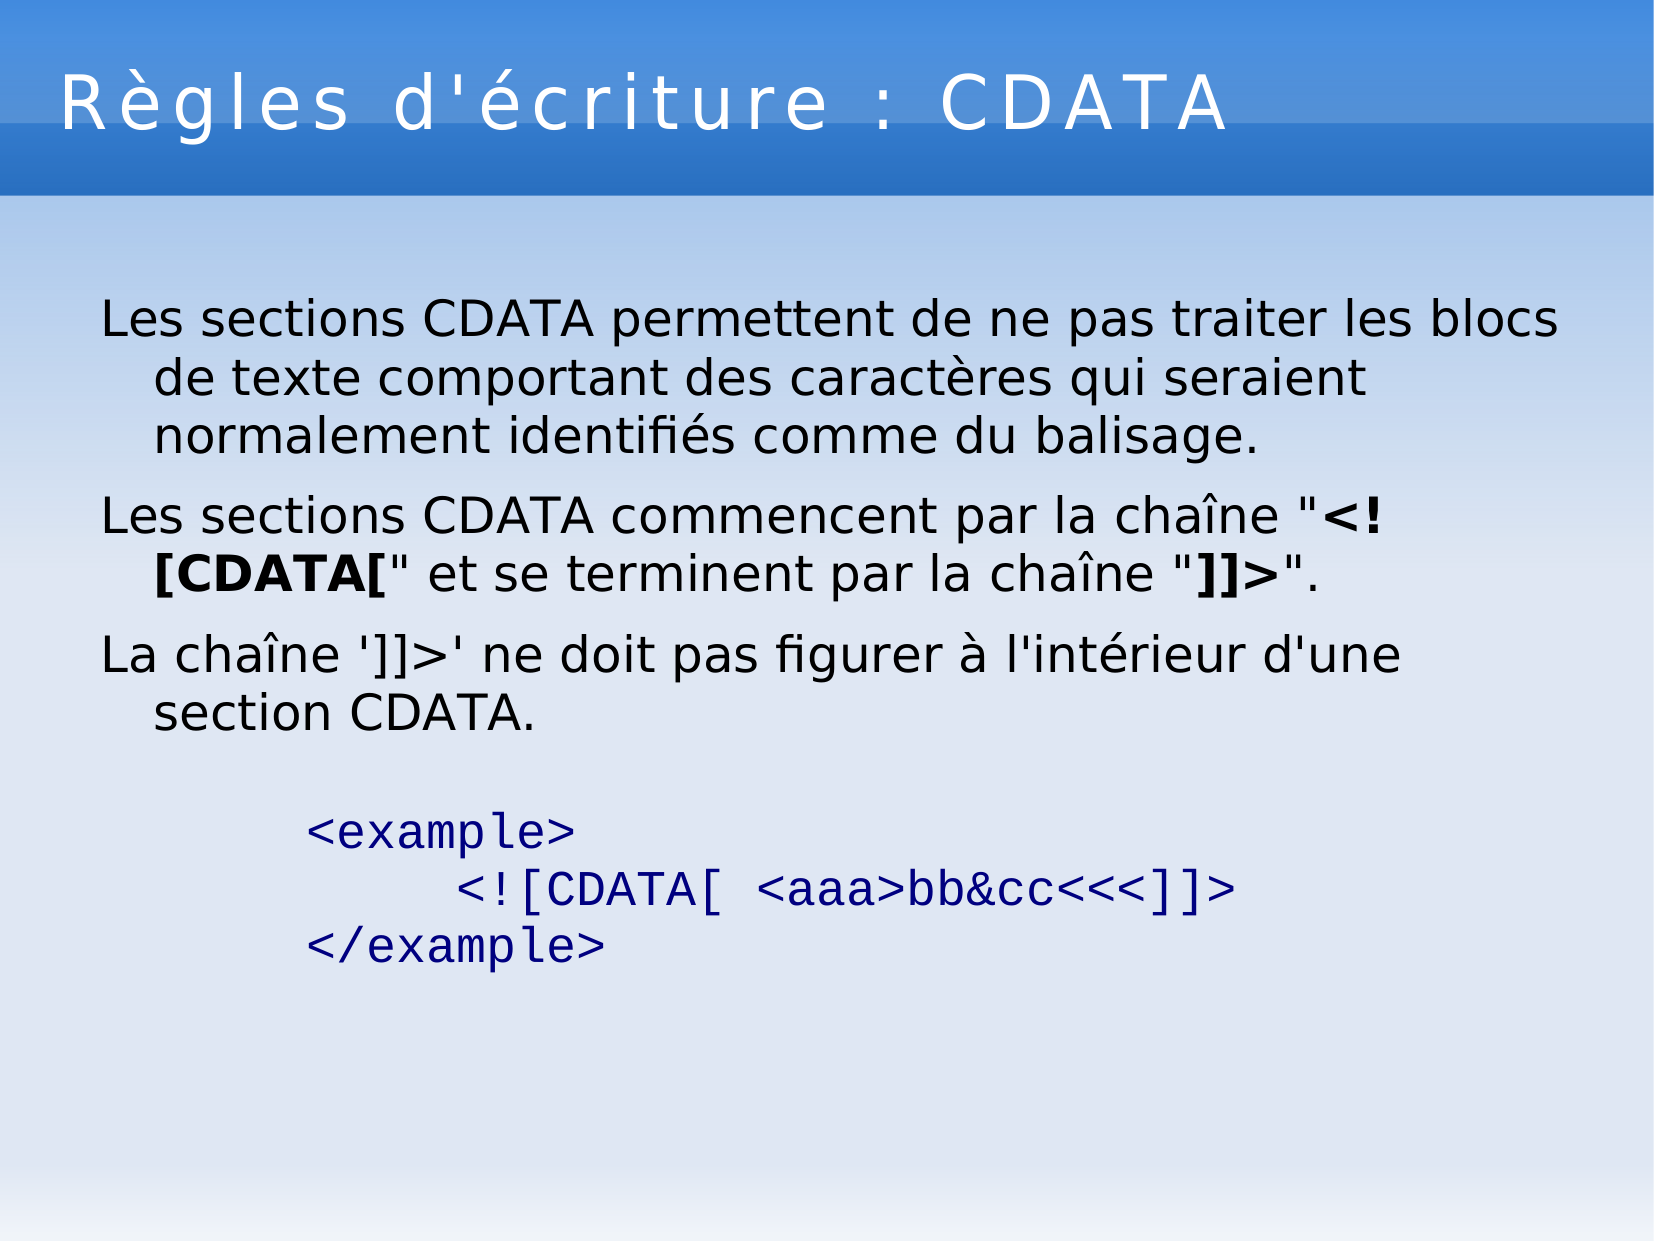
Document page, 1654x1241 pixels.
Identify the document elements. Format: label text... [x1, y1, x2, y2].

text_box <example> <![CDATA[ <aaa>bb&cc<<<]]> </example> [291, 799, 1251, 986]
title Règles d'écriture : CDATA [59, 29, 1270, 178]
list Les sections CDATA permettent de ne pas traiter les blocs de texte comportant des caractères qui seraient normalement identifiés comme du balisage. Les sections CDATA commencent par la chaîne "<![CDATA[" et se terminent par la chaîne "]]>". La chaîne ']]>' ne doit pas figurer à l'intérieur d'une section CDATA. [82, 290, 1571, 768]
picture [0, 0, 1654, 1241]
